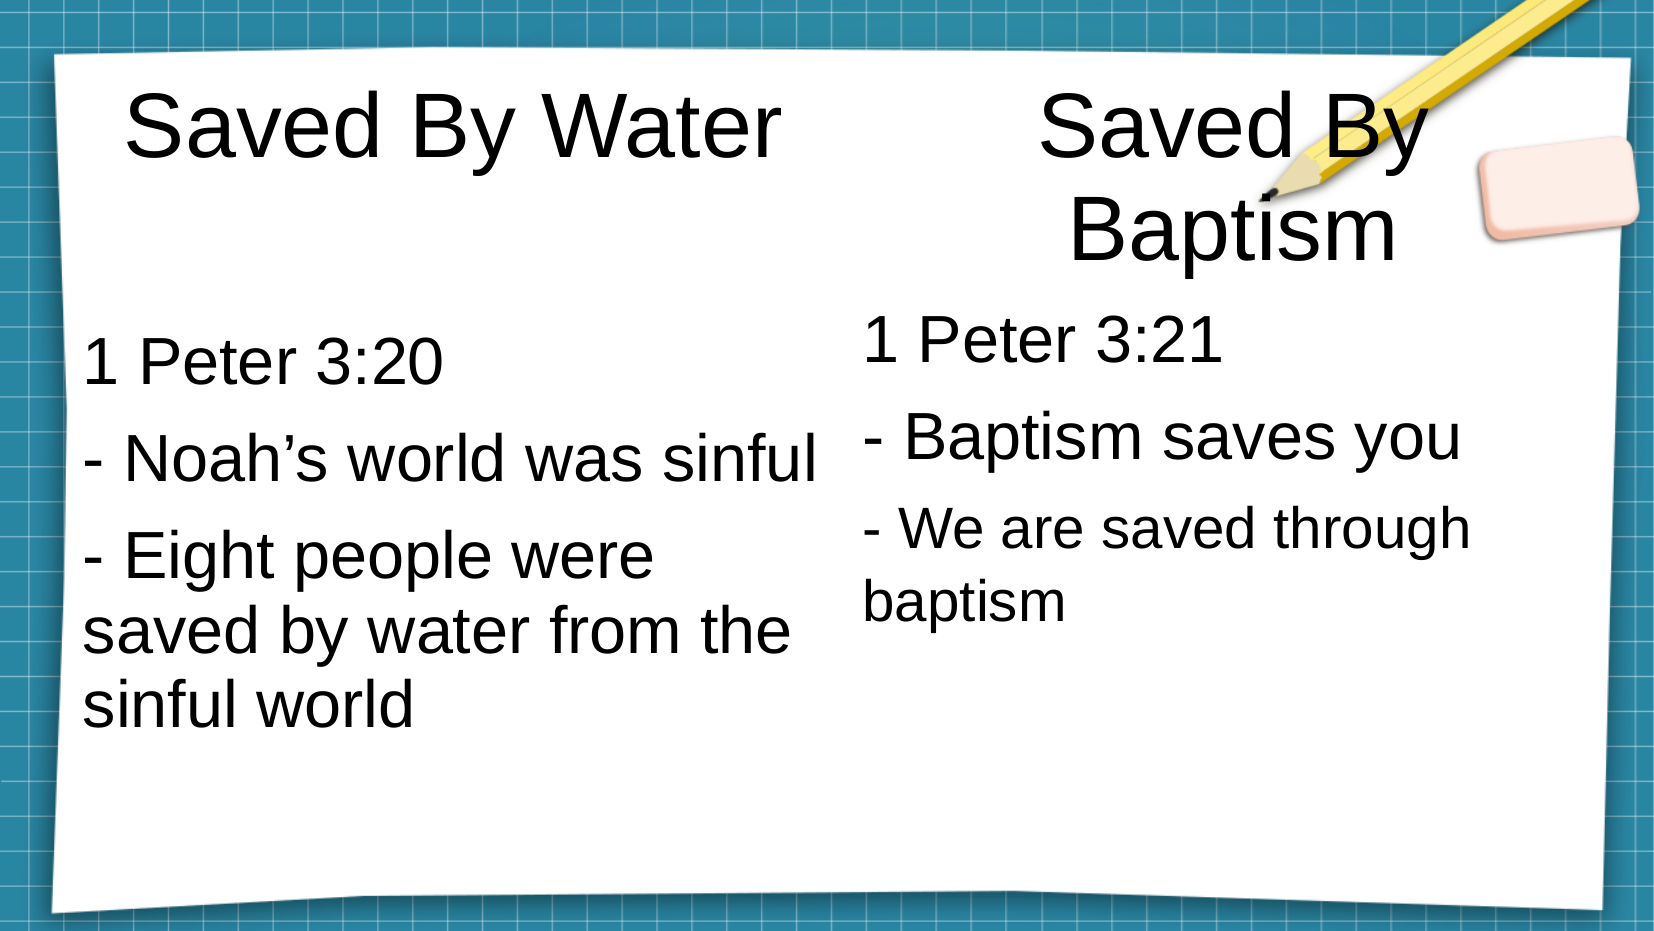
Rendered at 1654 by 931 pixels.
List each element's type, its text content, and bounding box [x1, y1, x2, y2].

list Saved By Baptism 1 Peter 3:21 - Baptism saves you - We are saved through baptism [862, 75, 1605, 901]
list Saved By Water 1 Peter 3:20 - Noah’s world was sinful - Eight people were saved by water from the sinful world [82, 75, 826, 863]
picture [0, 0, 1654, 931]
